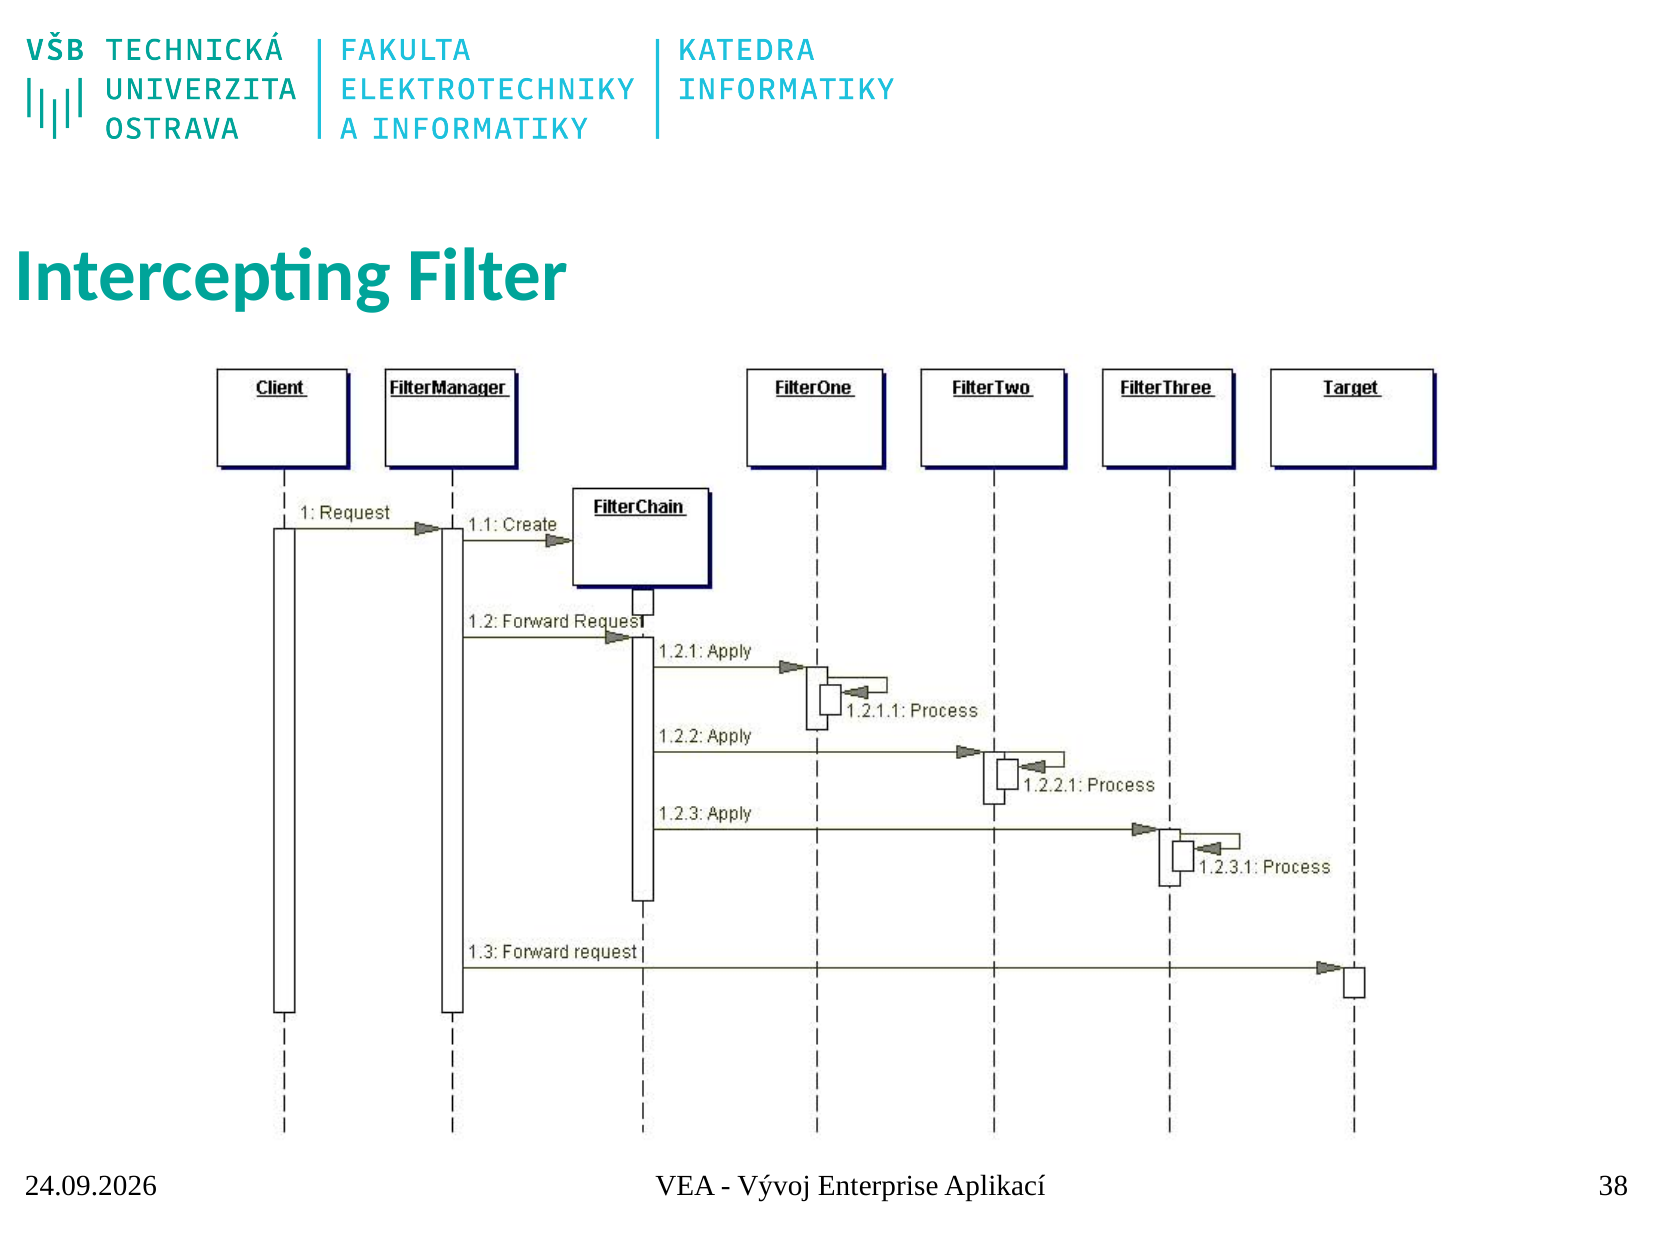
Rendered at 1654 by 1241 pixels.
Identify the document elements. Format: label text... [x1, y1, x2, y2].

title Intercepting Filter [14, 165, 1619, 319]
picture [202, 354, 1452, 1146]
picture [26, 31, 894, 139]
